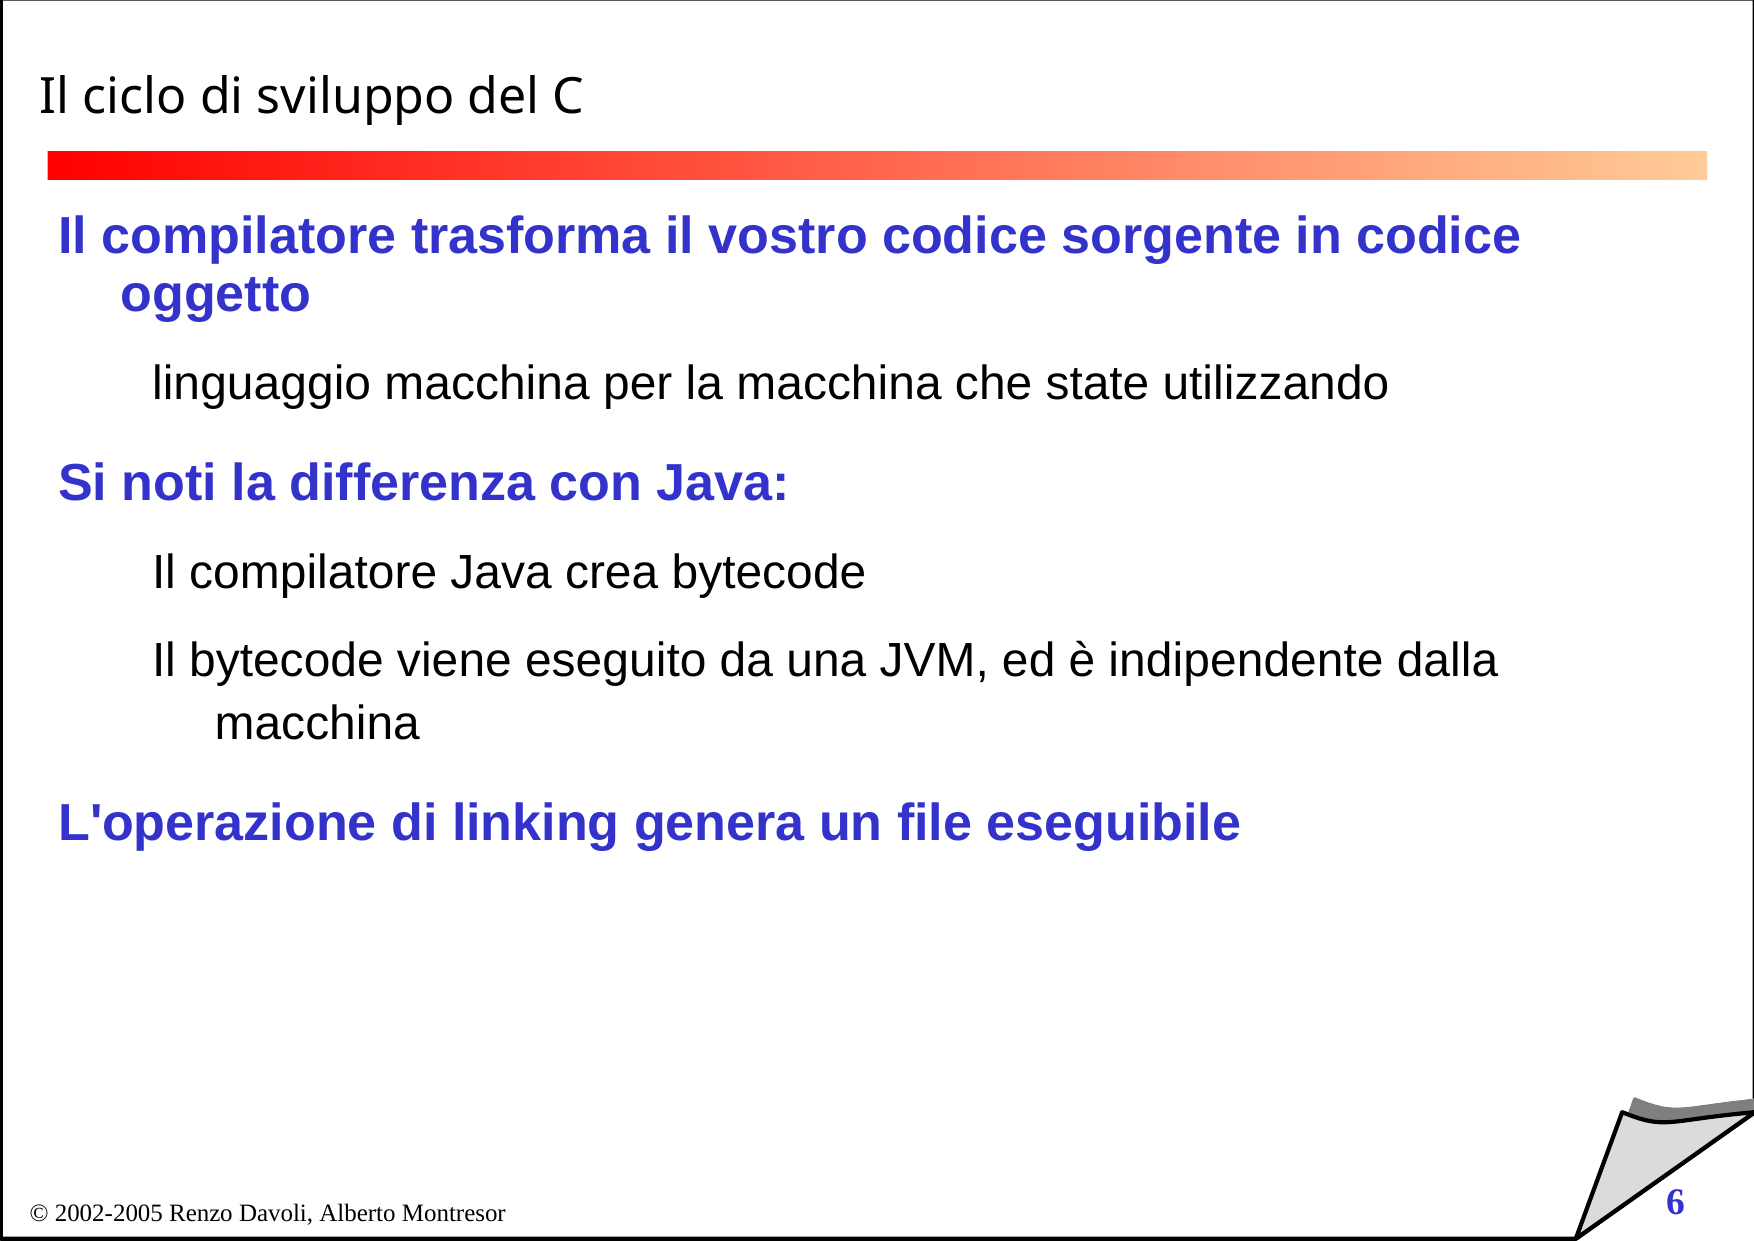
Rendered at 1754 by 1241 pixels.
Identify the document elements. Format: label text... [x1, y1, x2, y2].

title Il ciclo di sviluppo del C [40, 49, 1714, 144]
text_box main [750, 151, 754, 179]
list Il compilatore trasforma il vostro codice sorgente in codice oggetto linguaggio macchina per la macchina che state utilizzando Si noti la differenza con Java: Il compilatore Java crea bytecode Il bytecode viene eseguito da una JVM, ed è indipendente dalla macchina L'operazione di linking genera un file eseguibile [58, 206, 1696, 857]
